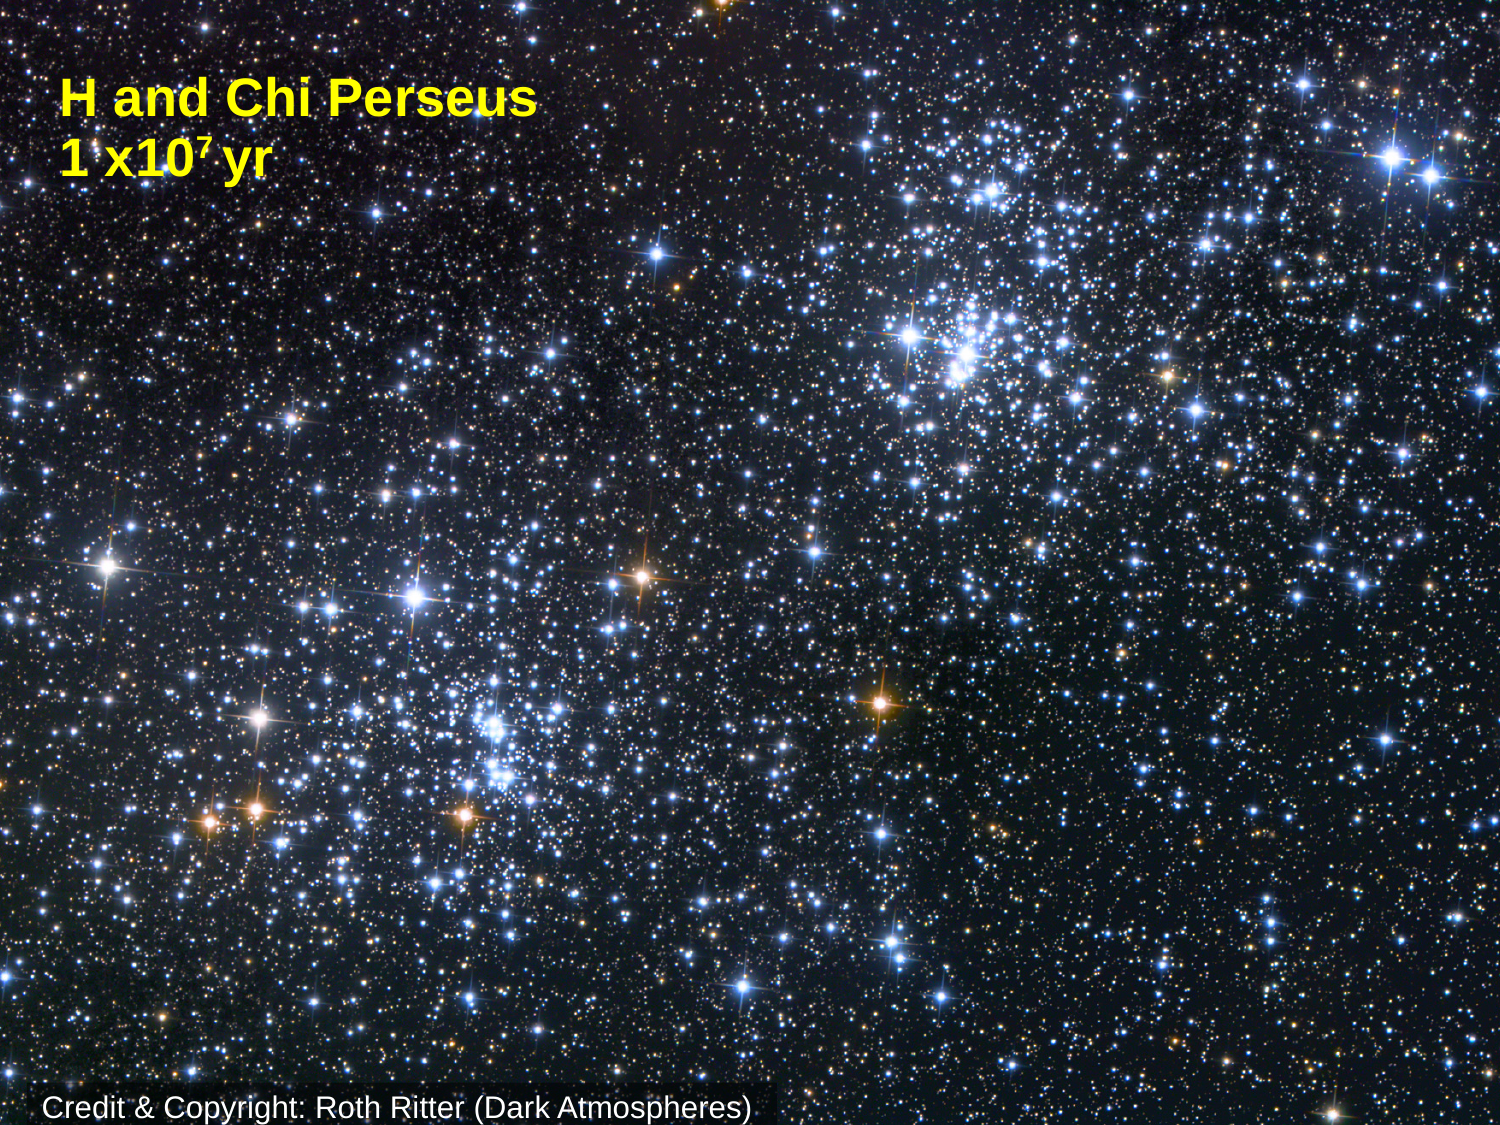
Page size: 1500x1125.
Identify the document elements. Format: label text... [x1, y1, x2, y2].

picture [0, 0, 1500, 1125]
text_box H and Chi Perseus 1 x107 yr [45, 60, 691, 196]
text_box Credit & Copyright: Roth Ritter (Dark Atmospheres) [26, 1082, 777, 1125]
